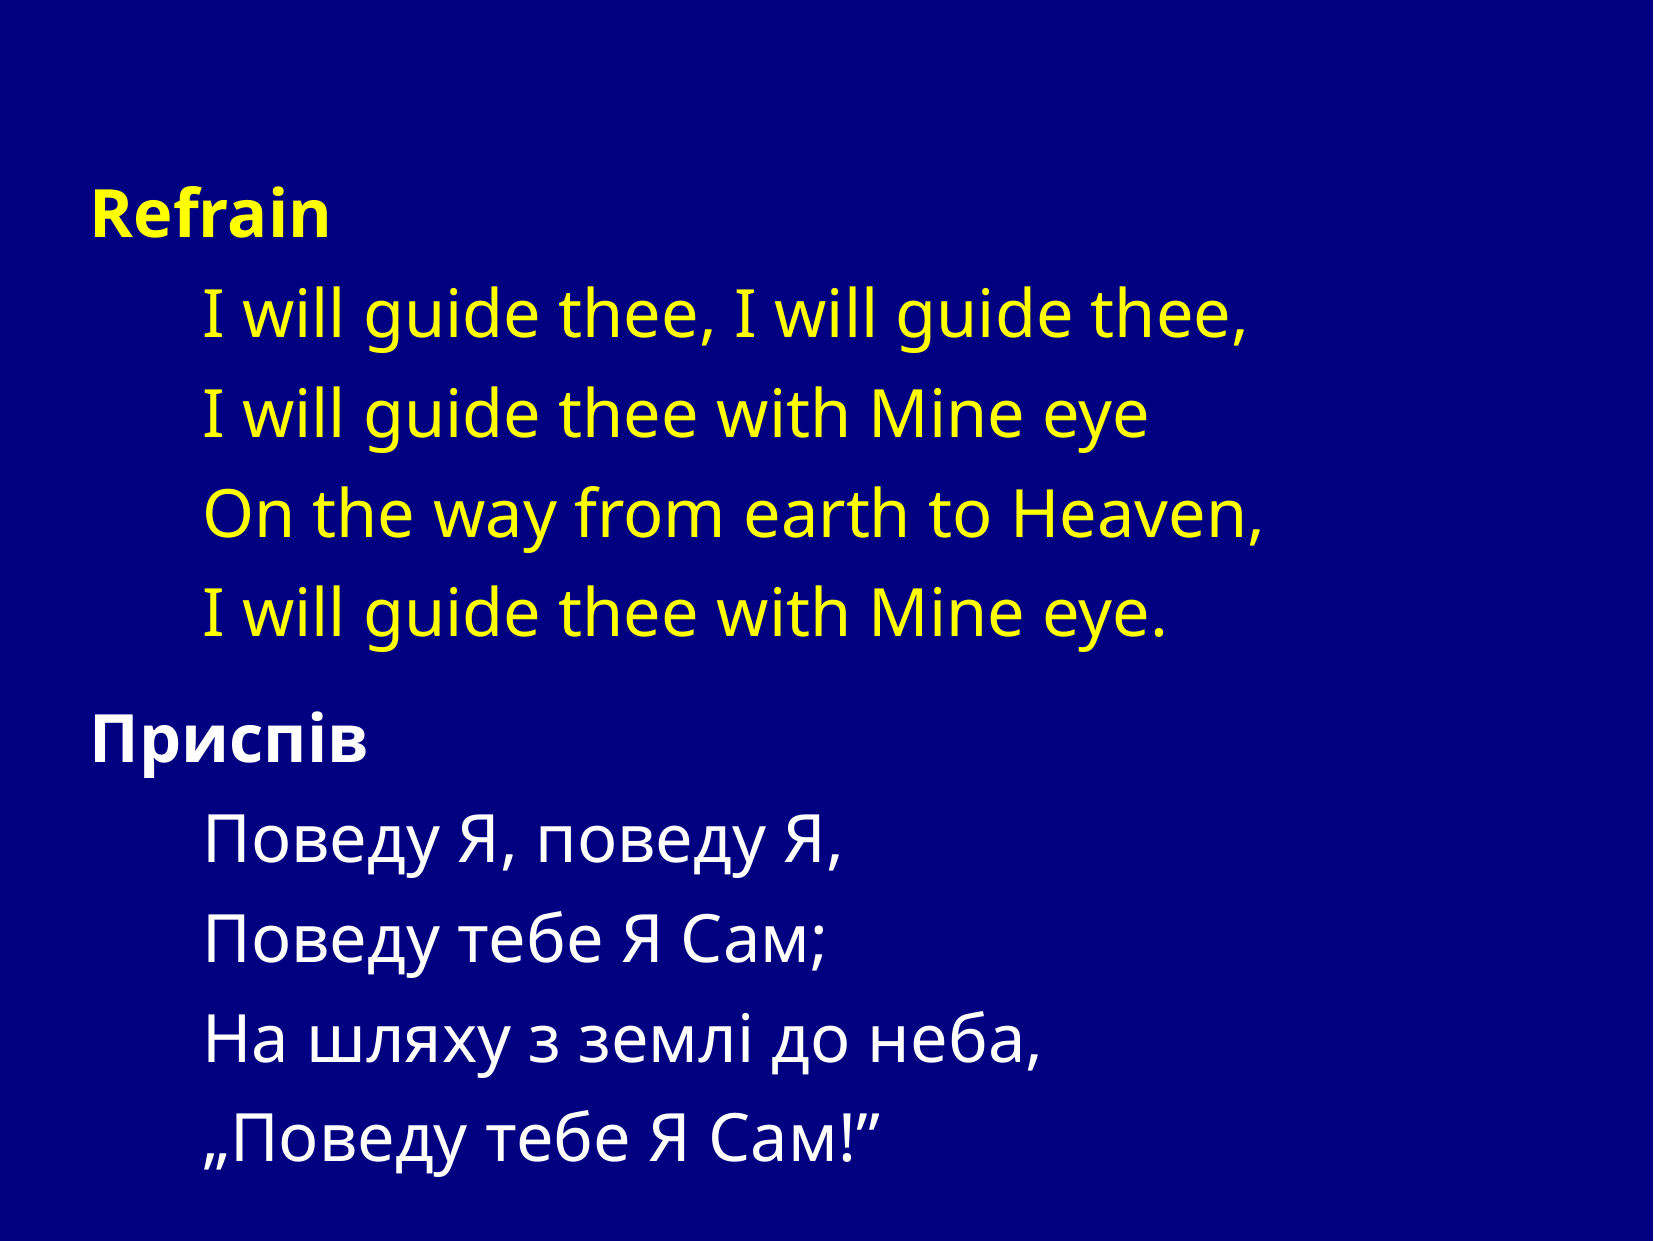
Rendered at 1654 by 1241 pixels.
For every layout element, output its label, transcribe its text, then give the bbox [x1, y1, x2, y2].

text_box Приспів Поведу Я, поведу Я, Поведу тебе Я Сам; На шляху з землі до неба, „Поведу тебе Я Сам!” [75, 675, 1576, 1163]
text_box Refrain I will guide thee, I will guide thee, I will guide thee with Mine eye On the way from earth to Heaven, I will guide thee with Mine eye. [75, 150, 1576, 638]
